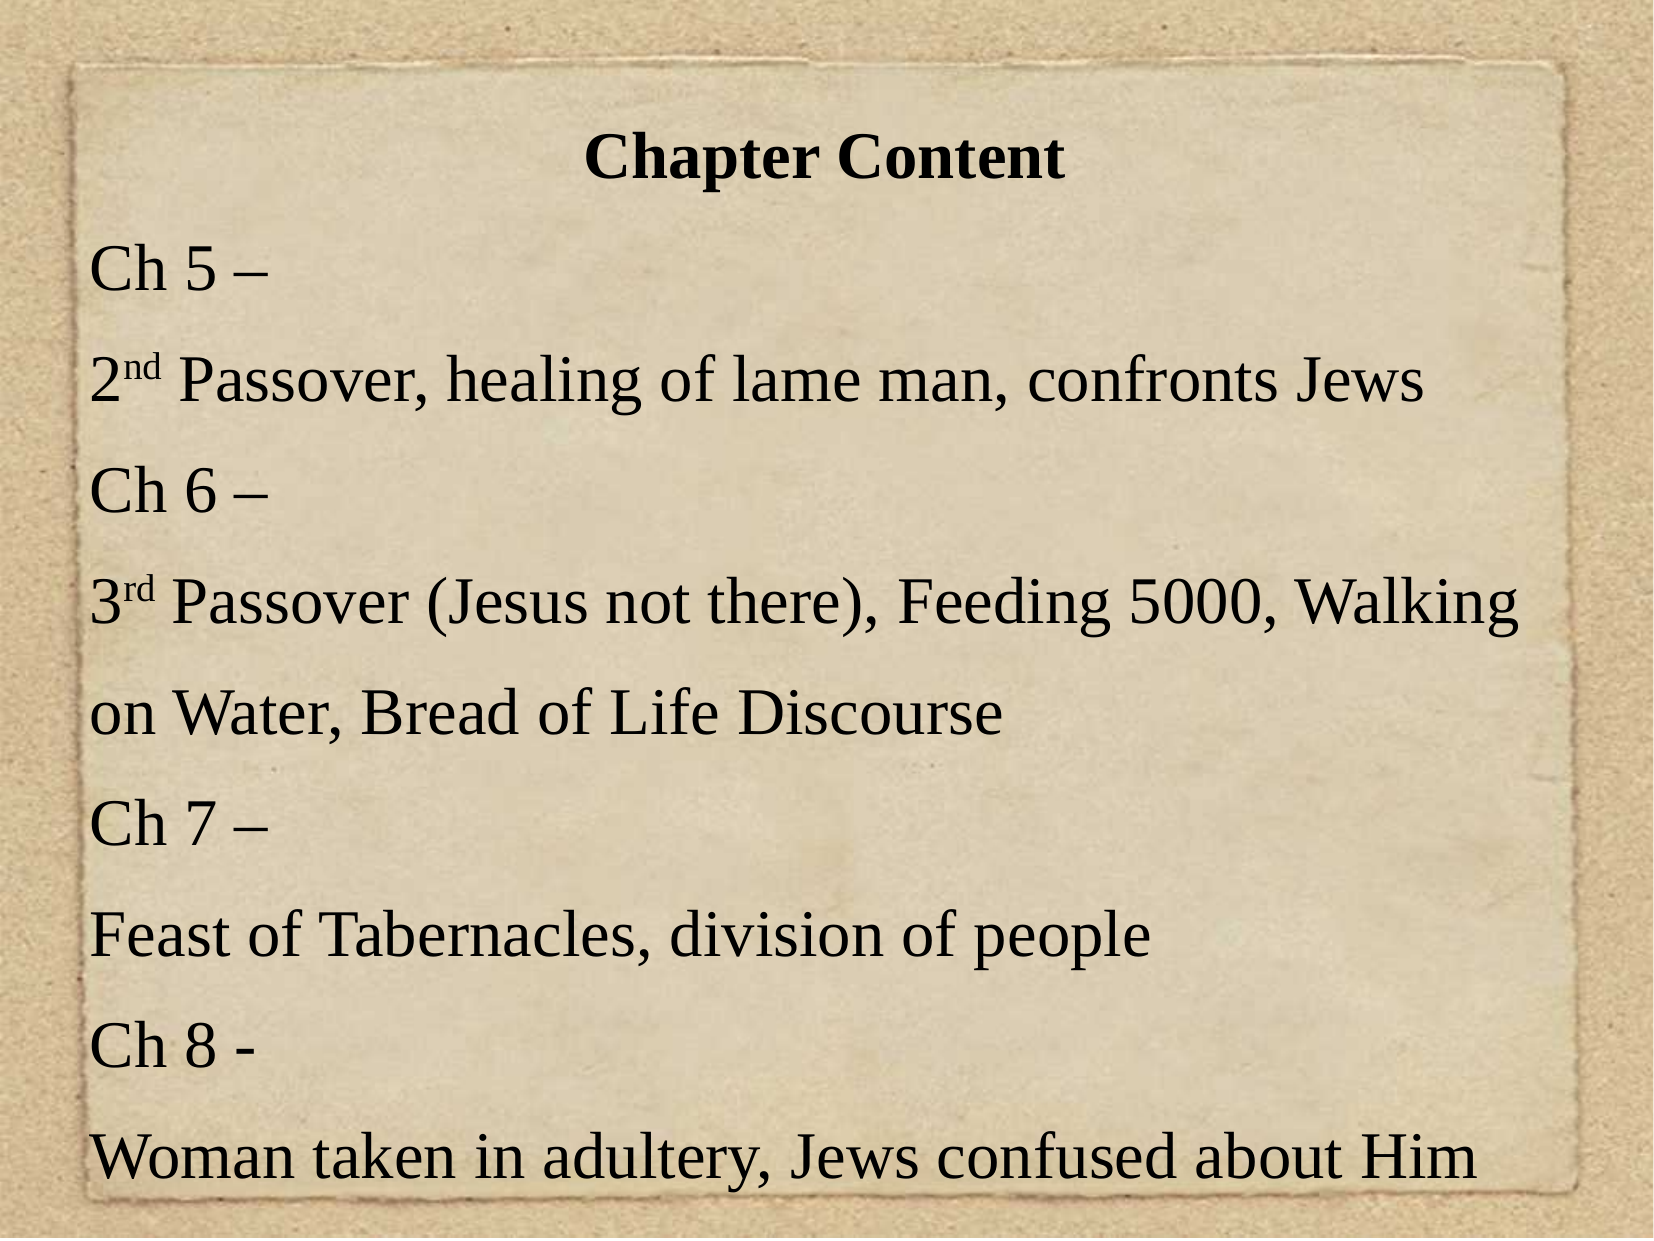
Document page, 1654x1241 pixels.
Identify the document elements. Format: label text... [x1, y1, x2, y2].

picture [0, 0, 1654, 1238]
text_box Chapter Content Ch 5 – 2nd Passover, healing of lame man, confronts Jews Ch 6 – 3rd Passover (Jesus not there), Feeding 5000, Walking on Water, Bread of Life Discourse Ch 7 – Feast of Tabernacles, division of people Ch 8 - Woman taken in adultery, Jews confused about Him [75, 75, 1576, 1173]
